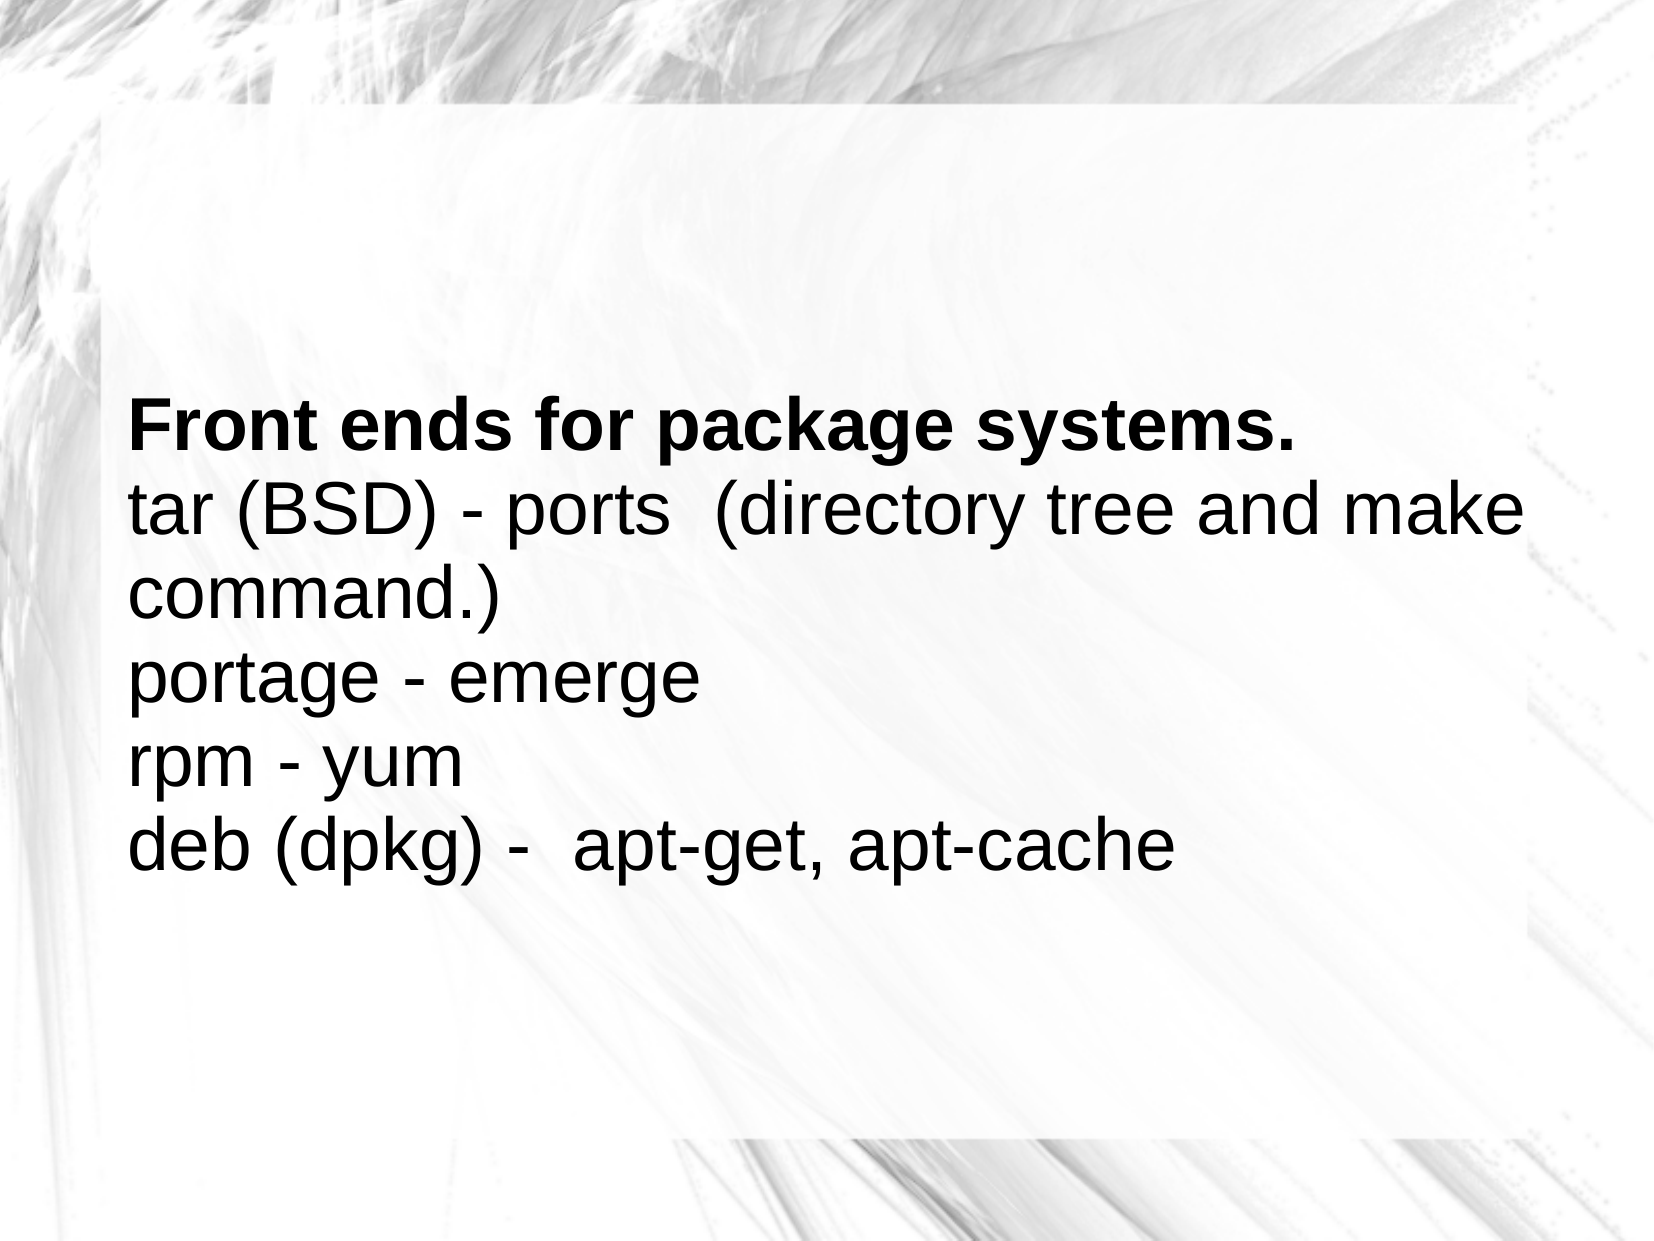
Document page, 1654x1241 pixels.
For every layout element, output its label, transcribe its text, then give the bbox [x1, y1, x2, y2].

text_box Front ends for package systems. tar (BSD) - ports (directory tree and make command.) portage - emerge rpm - yum deb (dpkg) - apt-get, apt-cache [112, 375, 1543, 840]
picture [0, 0, 1654, 1241]
